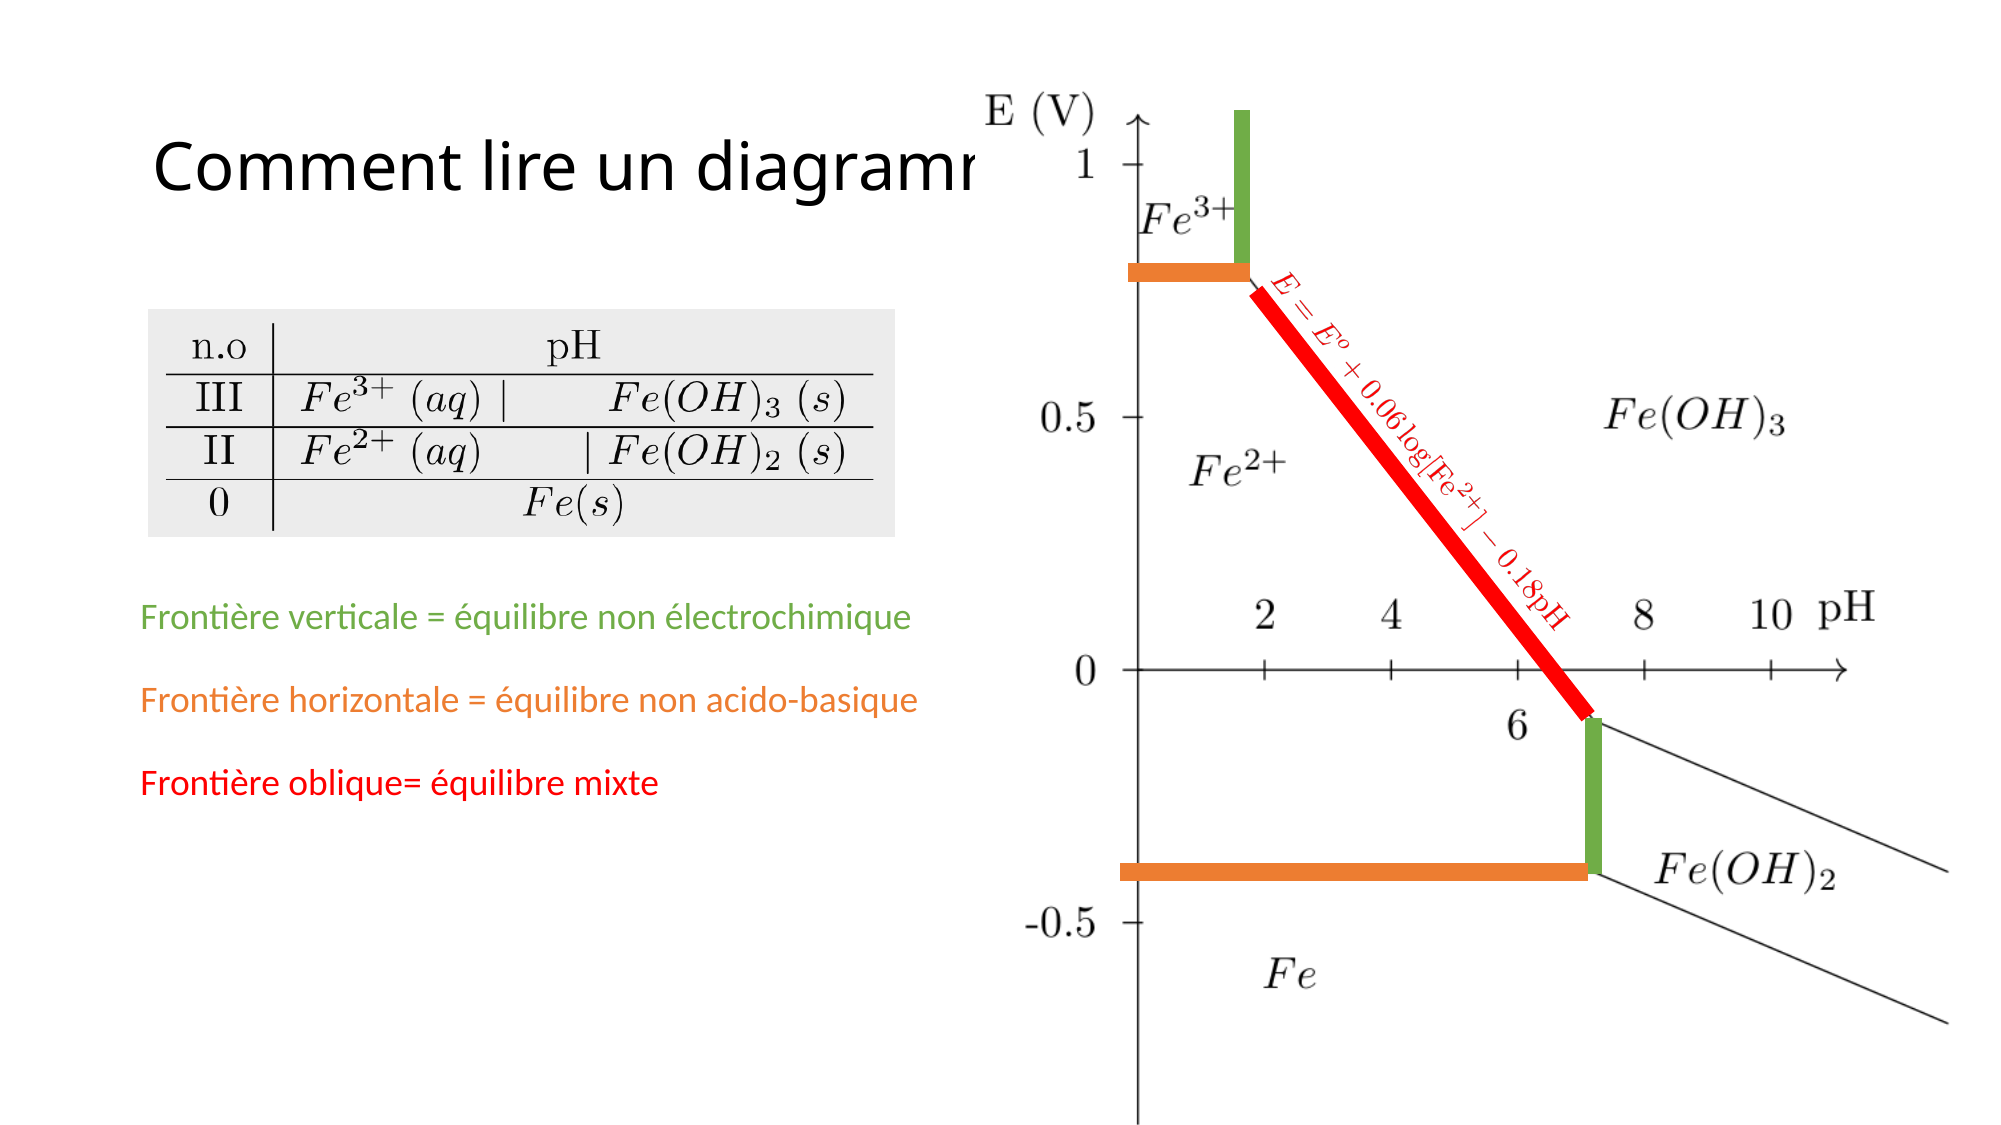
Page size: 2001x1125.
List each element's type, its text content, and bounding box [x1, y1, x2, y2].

title Comment lire un diagramme [137, 59, 1863, 278]
text_box [1121, 719, 1601, 880]
picture [975, 76, 2000, 1125]
picture [148, 309, 895, 537]
text_box Frontière oblique= équilibre mixte [125, 750, 970, 811]
text_box Frontière horizontale = équilibre non acido-basique [125, 667, 970, 729]
text_box Frontière verticale = équilibre non électrochimique [125, 584, 970, 646]
text_box [1129, 111, 1249, 281]
text_box [1250, 287, 1594, 720]
